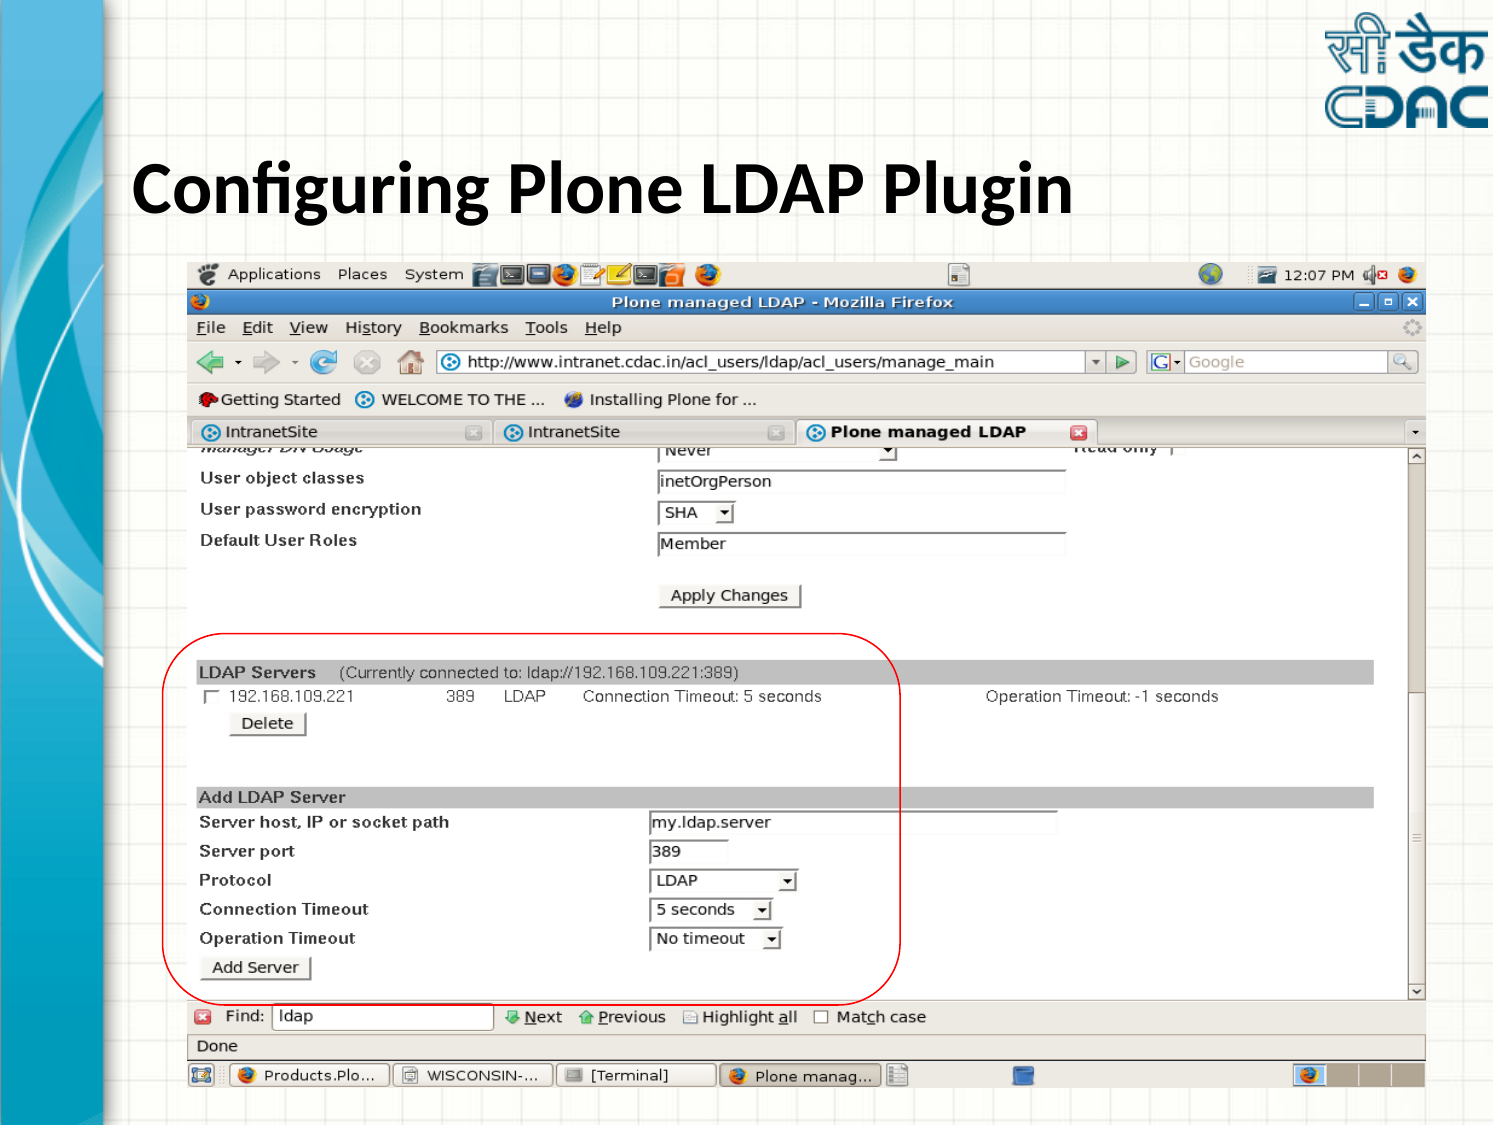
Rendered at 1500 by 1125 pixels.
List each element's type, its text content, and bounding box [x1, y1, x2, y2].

picture [0, 0, 1493, 1125]
text_box Configuring Plone LDAP Plugin [117, 129, 1468, 238]
